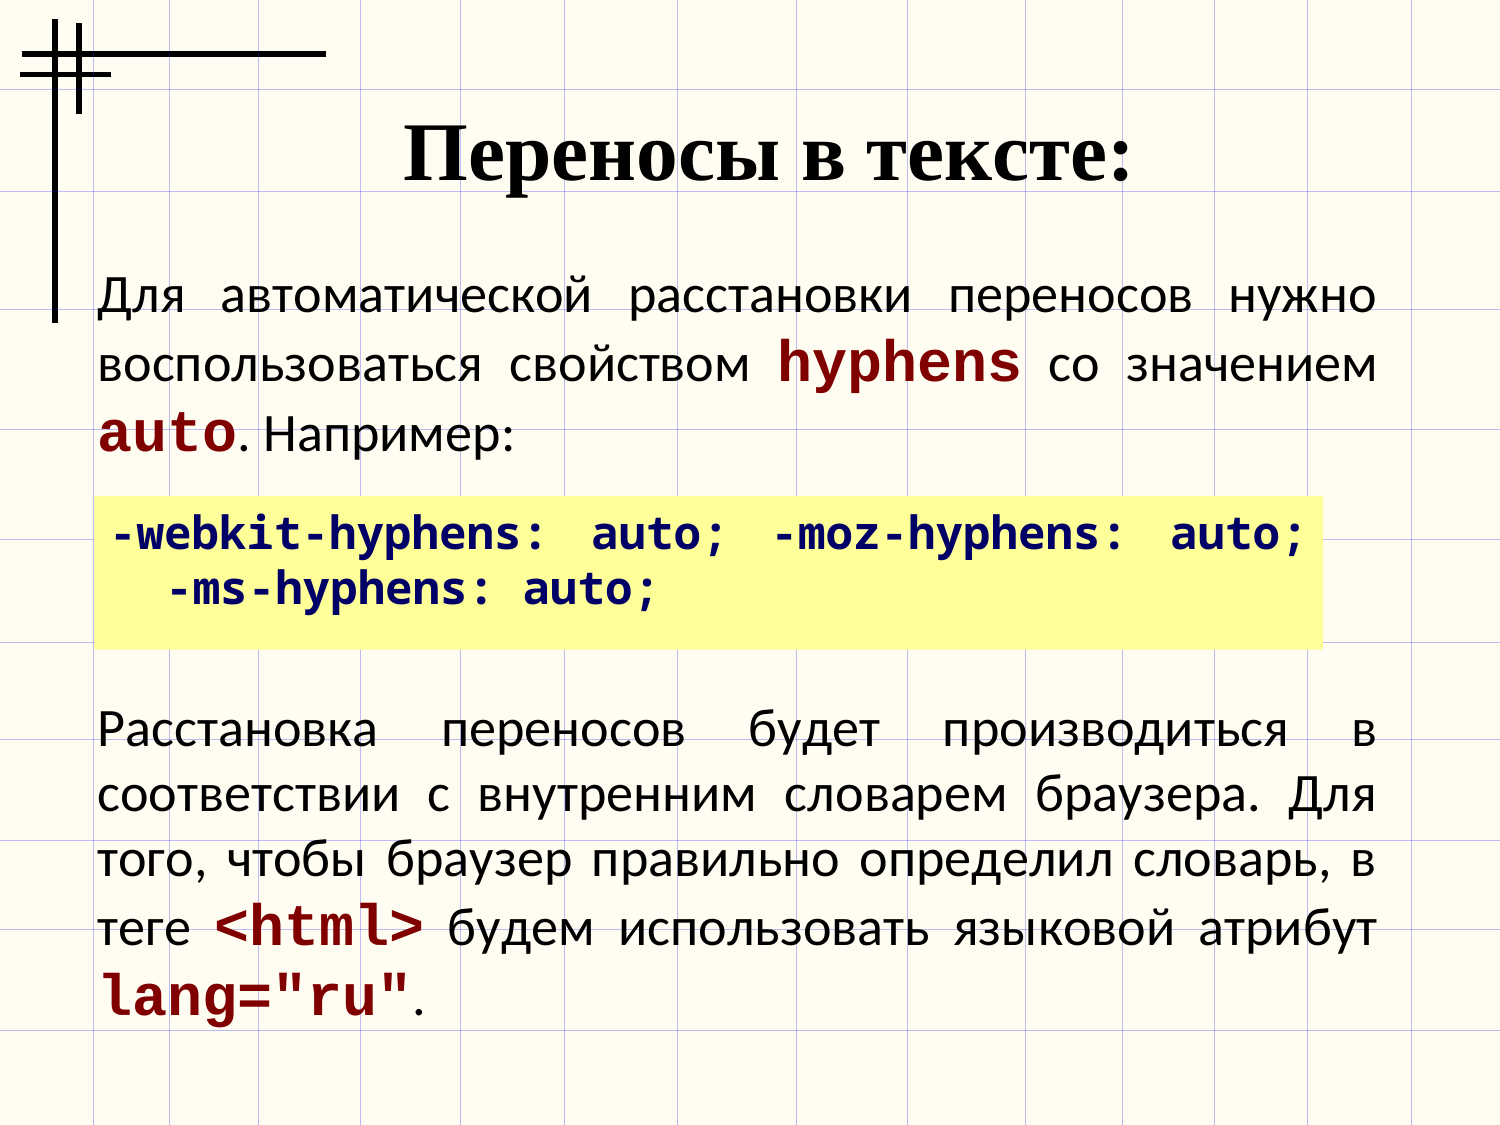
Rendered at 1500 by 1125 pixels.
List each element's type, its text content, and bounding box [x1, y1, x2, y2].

title Переносы в тексте: [75, 75, 1426, 221]
text_box Расстановка переносов будет производиться в соответствии с внутренним словарем браузера. Для того, чтобы браузер правильно определил словарь, в теге <html> будем использовать языковой атрибут lang="ru". [82, 685, 1394, 1063]
text_box Для автоматической расстановки переносов нужно воспользоваться свойством hyphens со значением auto. Например: [82, 250, 1394, 521]
text_box -webkit-hyphens: auto; -moz-hyphens: auto; -ms-hyphens: auto; [94, 521, 1323, 650]
